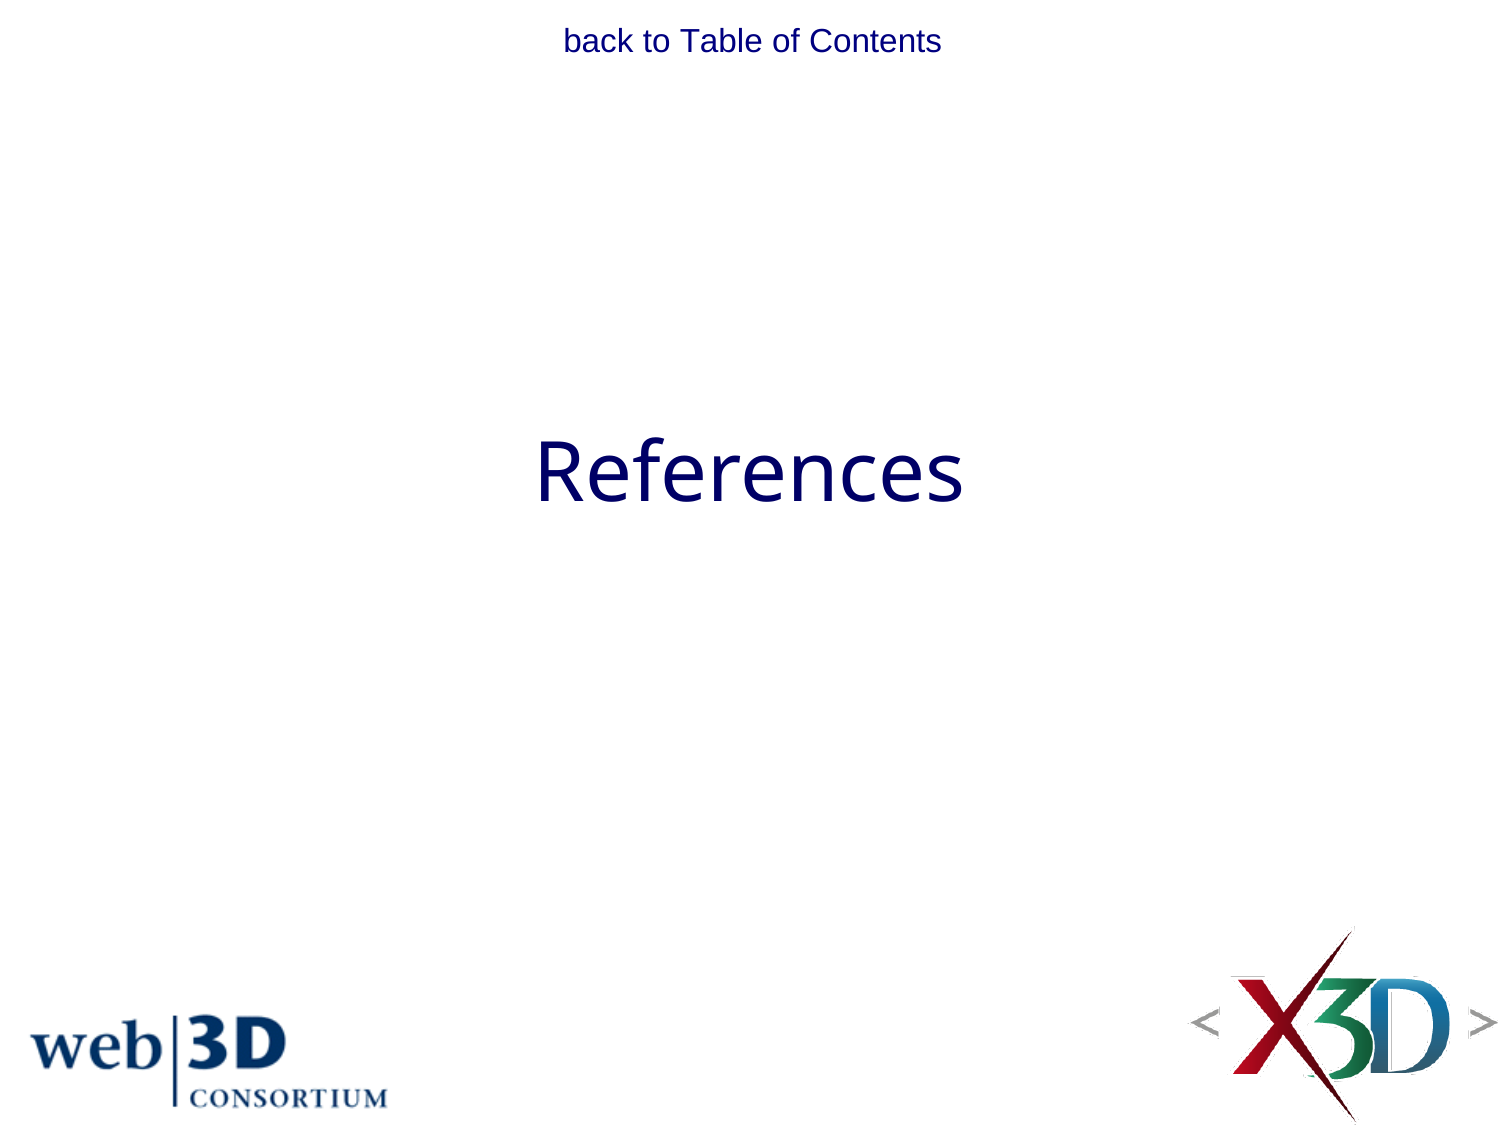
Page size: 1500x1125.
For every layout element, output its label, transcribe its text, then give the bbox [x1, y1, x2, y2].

picture [1187, 926, 1500, 1125]
picture [12, 998, 413, 1118]
title References [112, 374, 1388, 563]
text_box back to Table of Contents [548, 14, 958, 68]
